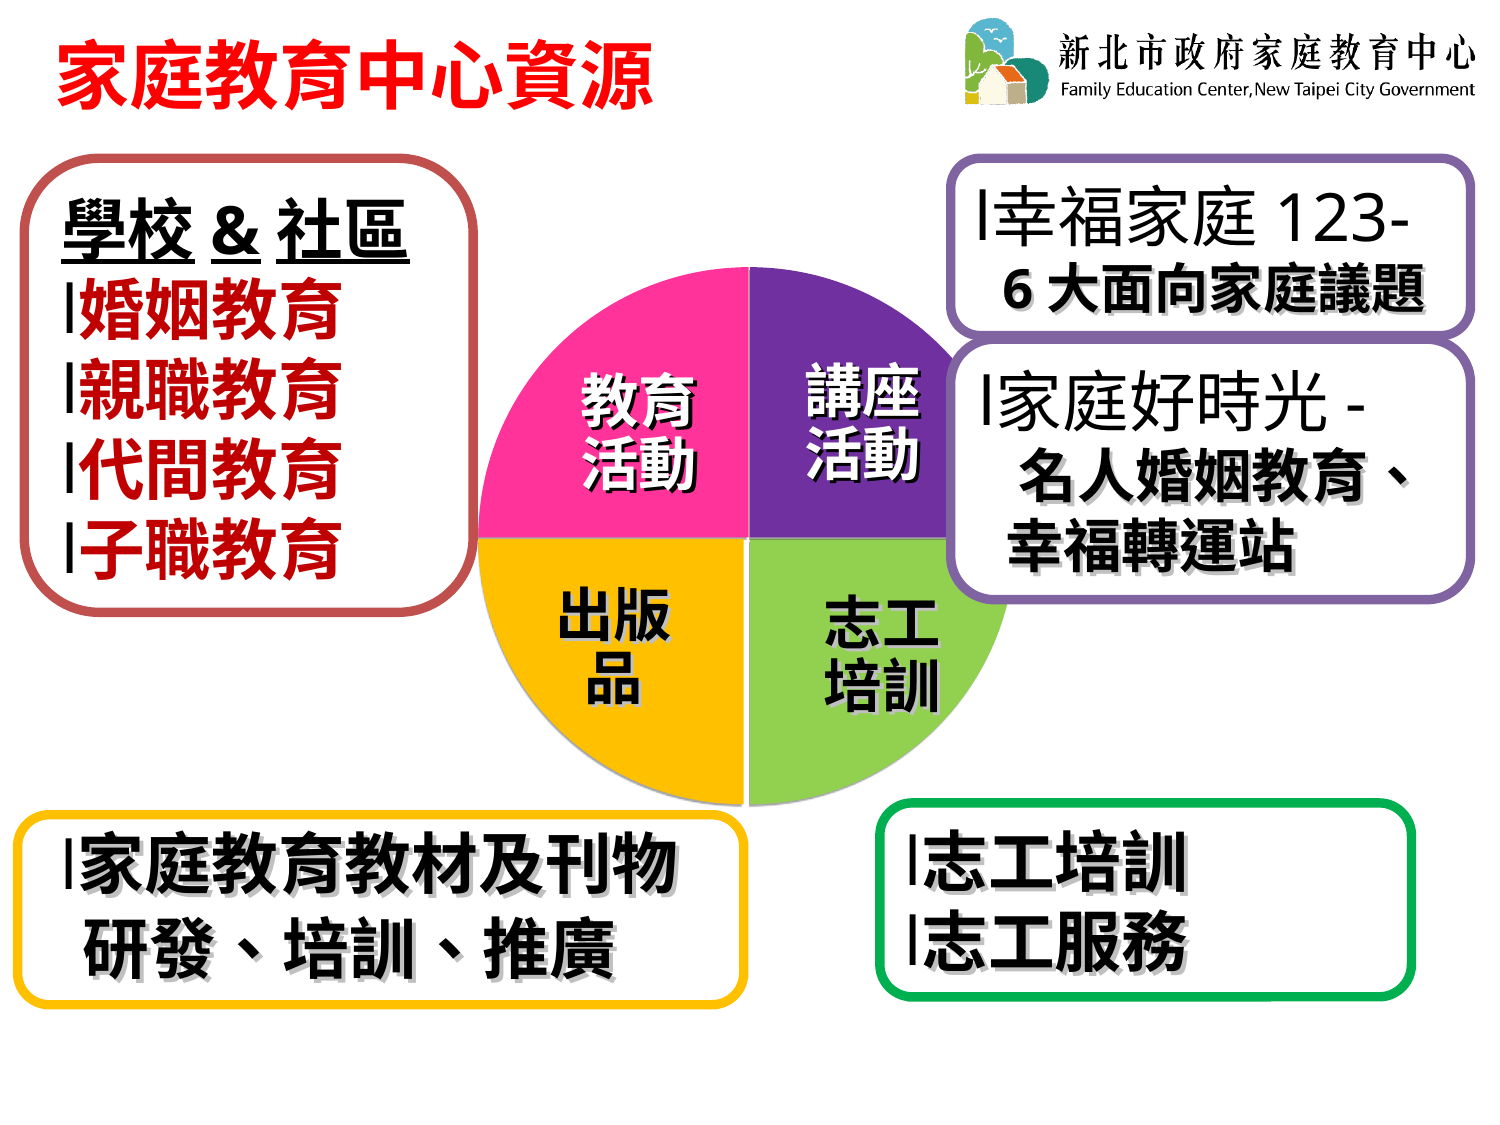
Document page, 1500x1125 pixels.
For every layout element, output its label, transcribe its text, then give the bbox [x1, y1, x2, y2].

text_box 講座活動 [767, 329, 958, 520]
text_box 家庭教育教材及刊物 研發、培訓、推廣 [17, 814, 744, 1005]
text_box [478, 267, 950, 805]
text_box 家庭教育中心資源 [0, 21, 1105, 128]
text_box 幸福家庭123- 6大面向家庭議題 [950, 158, 1471, 336]
text_box 家庭好時光- 名人婚姻教育、 幸福轉運站 [950, 339, 1471, 600]
text_box 志工培訓 志工服務 [879, 802, 1412, 997]
text_box [974, 596, 1009, 682]
text_box 志工培訓 [790, 561, 974, 720]
text_box 出版品 [520, 553, 707, 741]
text_box 教育活動 [543, 339, 734, 530]
text_box 學校&社區 婚姻教育 親職教育 代間教育 子職教育 [24, 158, 474, 613]
